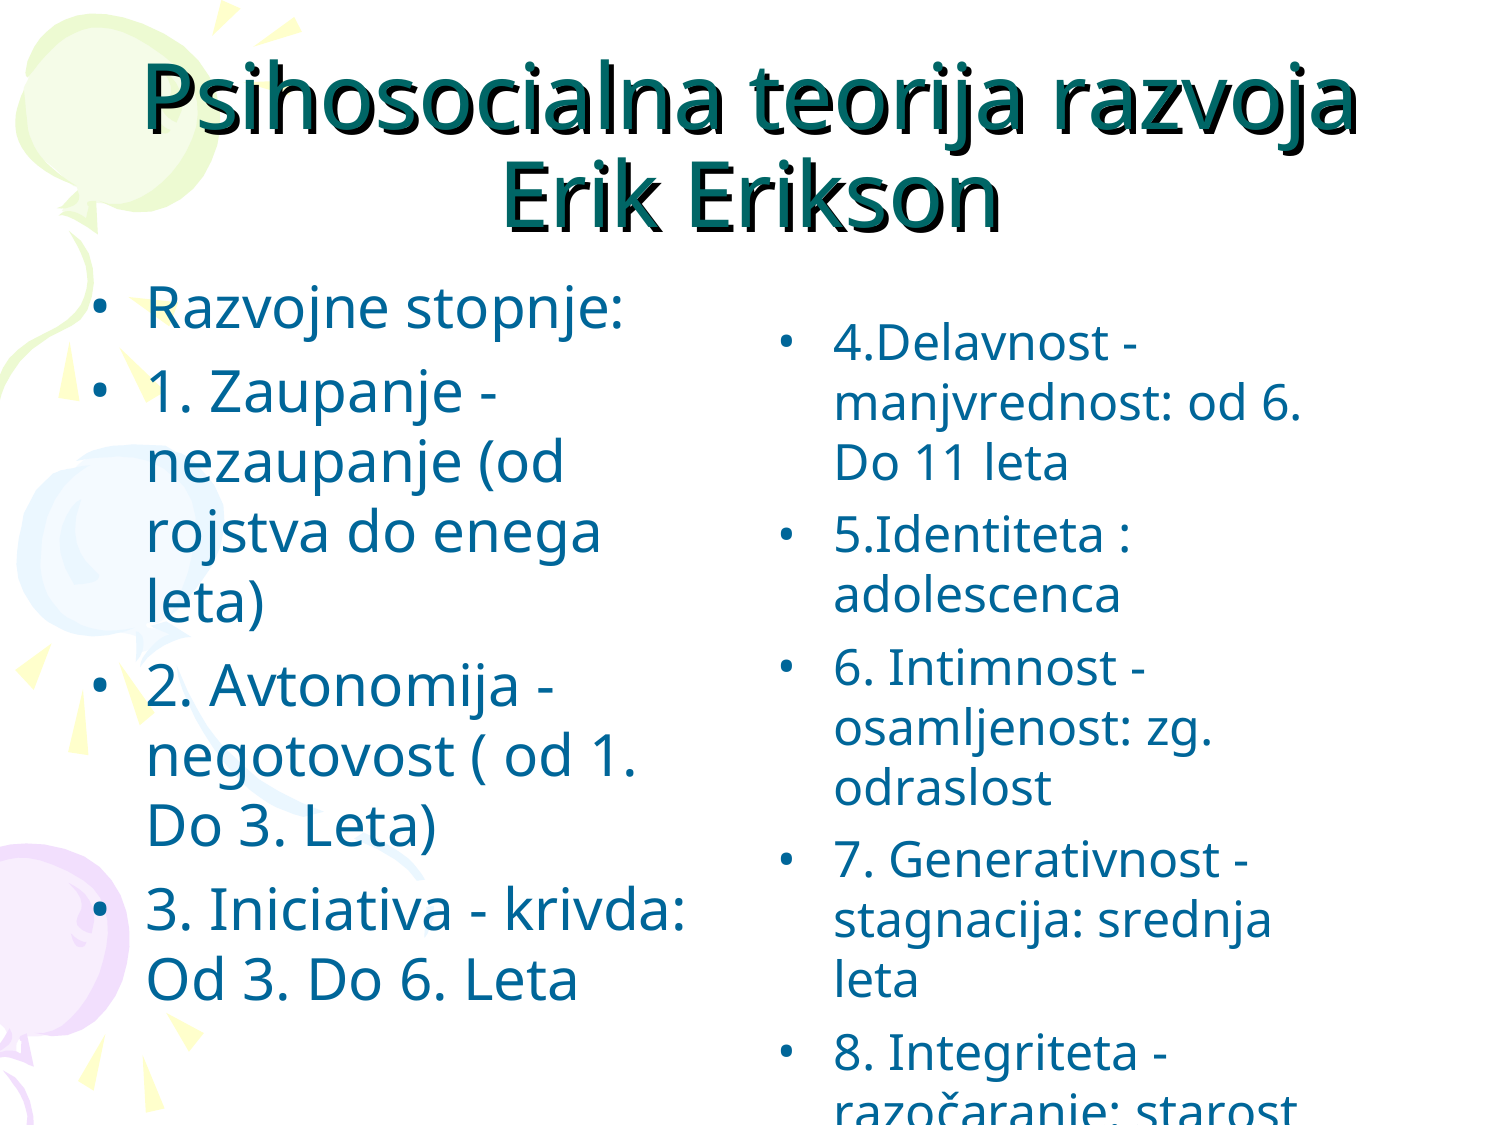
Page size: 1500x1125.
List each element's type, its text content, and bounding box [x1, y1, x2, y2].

list Razvojne stopnje: 1. Zaupanje - nezaupanje (od rojstva do enega leta) 2. Avtonomija - negotovost ( od 1. Do 3. Leta) 3. Iniciativa - krivda: Od 3. Do 6. Leta [74, 262, 737, 994]
list 4.Delavnost - manjvrednost: od 6. Do 11 leta 5.Identiteta : adolescenca 6. Intimnost - osamljenost: zg. odraslost 7. Generativnost - stagnacija: srednja leta 8. Integriteta - razočaranje: starost [762, 302, 1388, 1035]
title Psihosocialna teorija razvoja Erik Erikson [112, 0, 1388, 256]
